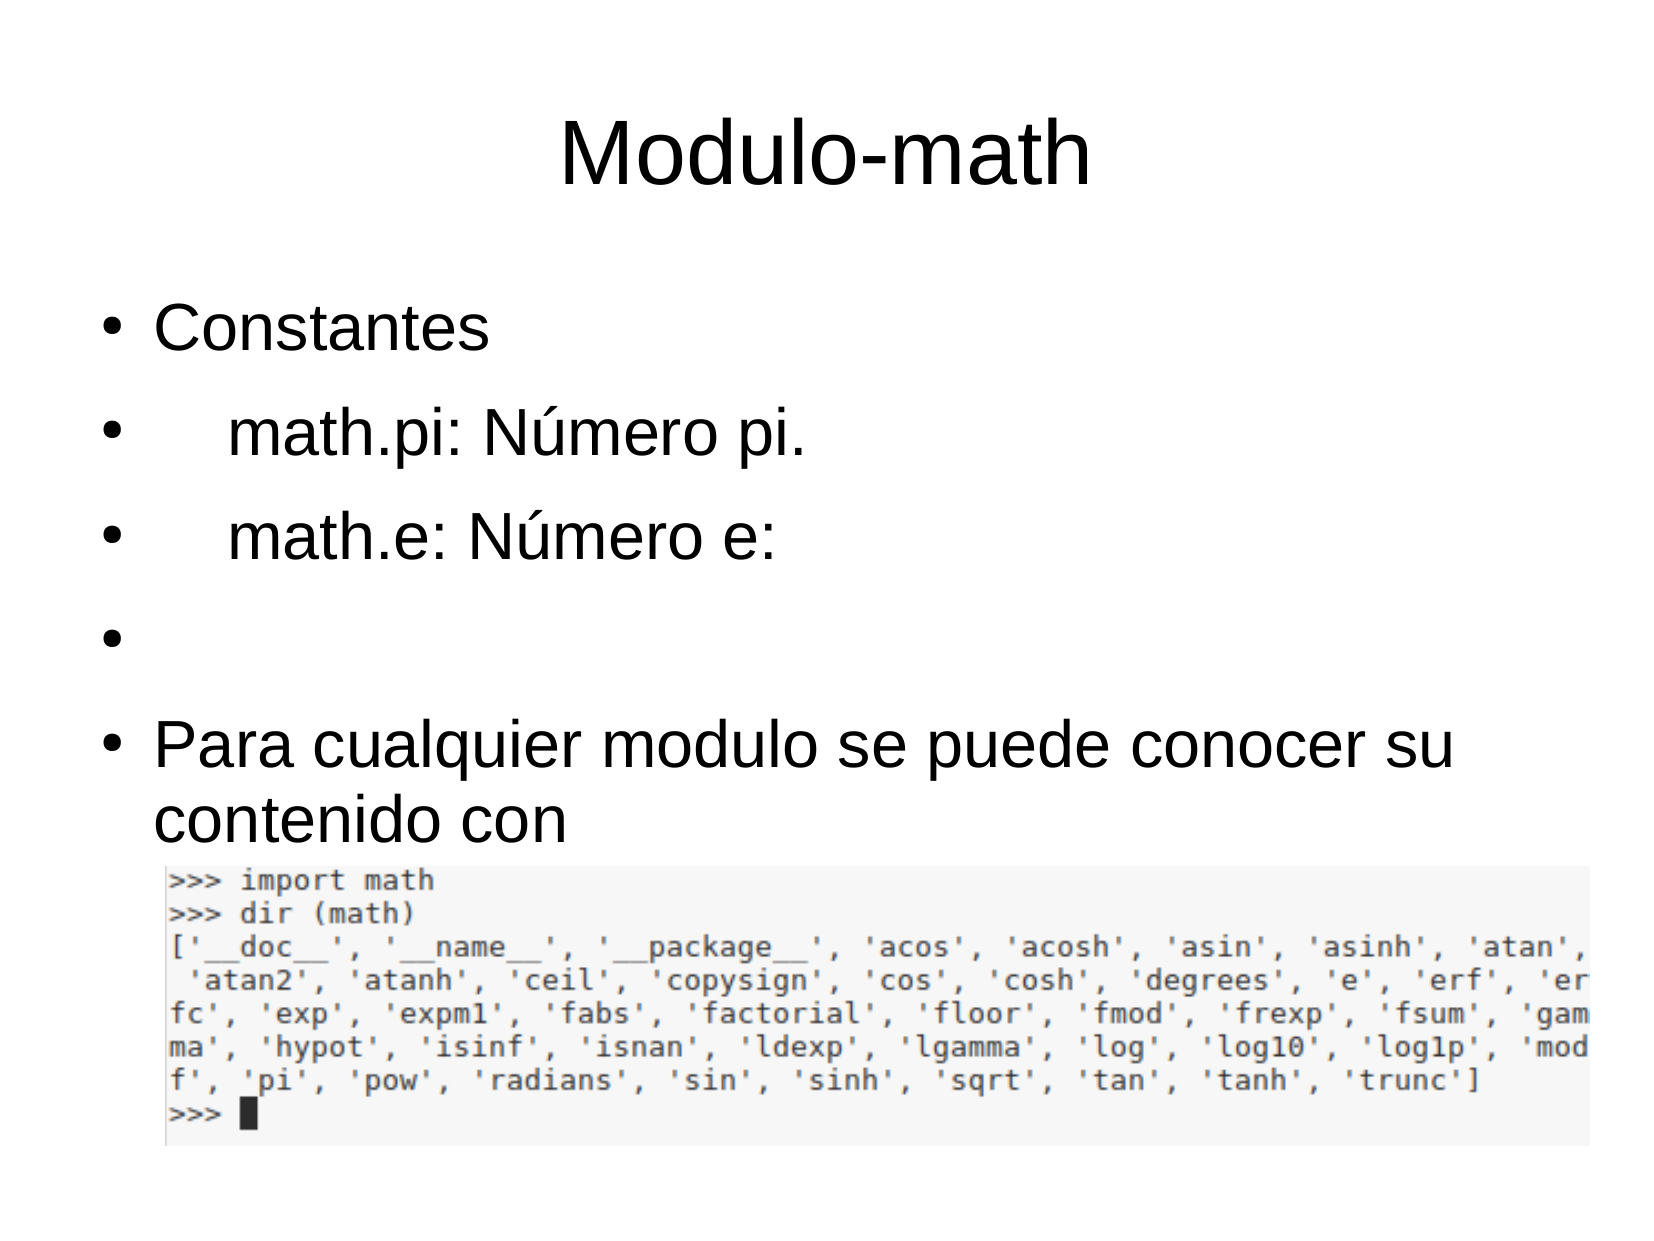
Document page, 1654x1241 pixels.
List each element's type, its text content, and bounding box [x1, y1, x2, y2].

list Constantes math.pi: Número pi. math.e: Número e: Para cualquier modulo se puede conocer su contenido con [82, 290, 1571, 1010]
picture [165, 866, 1590, 1146]
title Modulo-math [82, 49, 1571, 257]
